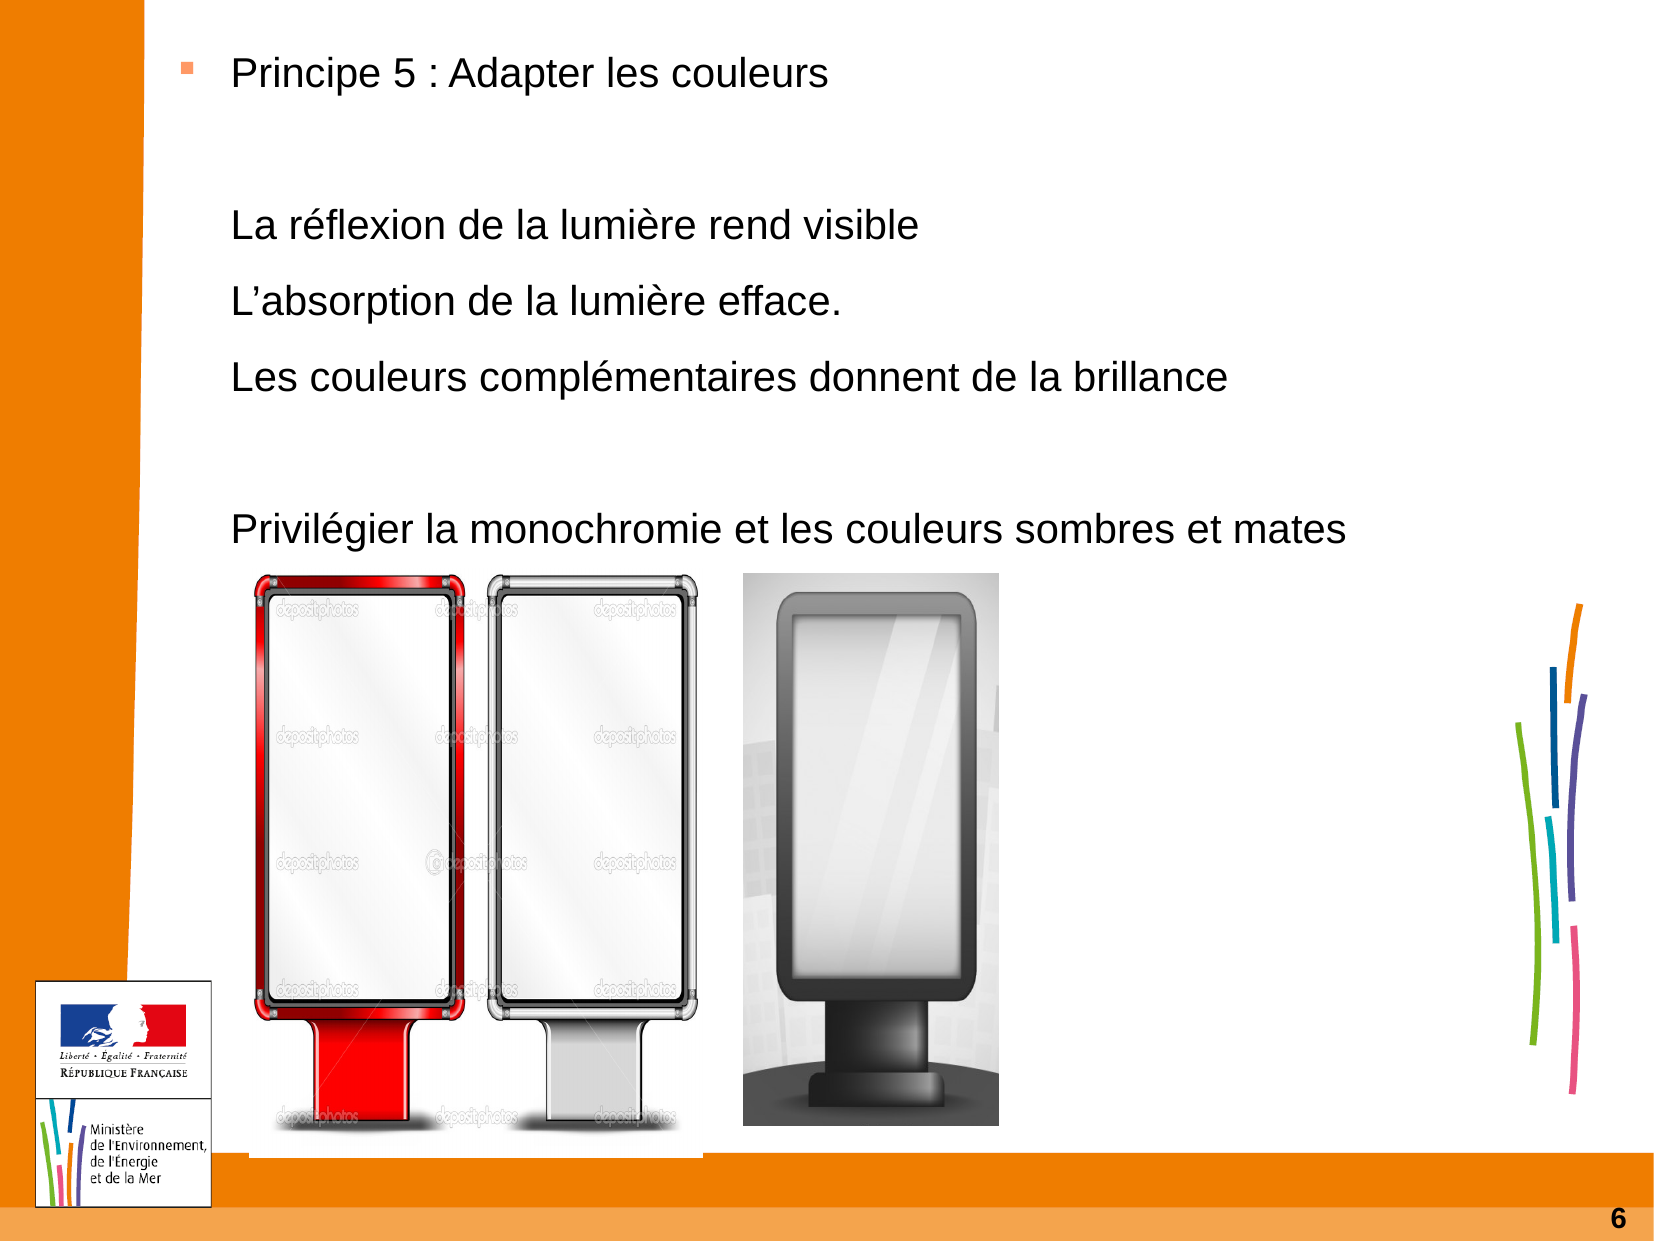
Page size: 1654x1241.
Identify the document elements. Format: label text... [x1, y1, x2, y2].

list Principe 5 : Adapter les couleurs La réflexion de la lumière rend visible L’absorption de la lumière efface. Les couleurs complémentaires donnent de la brillance Privilégier la monochromie et les couleurs sombres et mates [159, 50, 1624, 553]
picture [0, 0, 1654, 1241]
